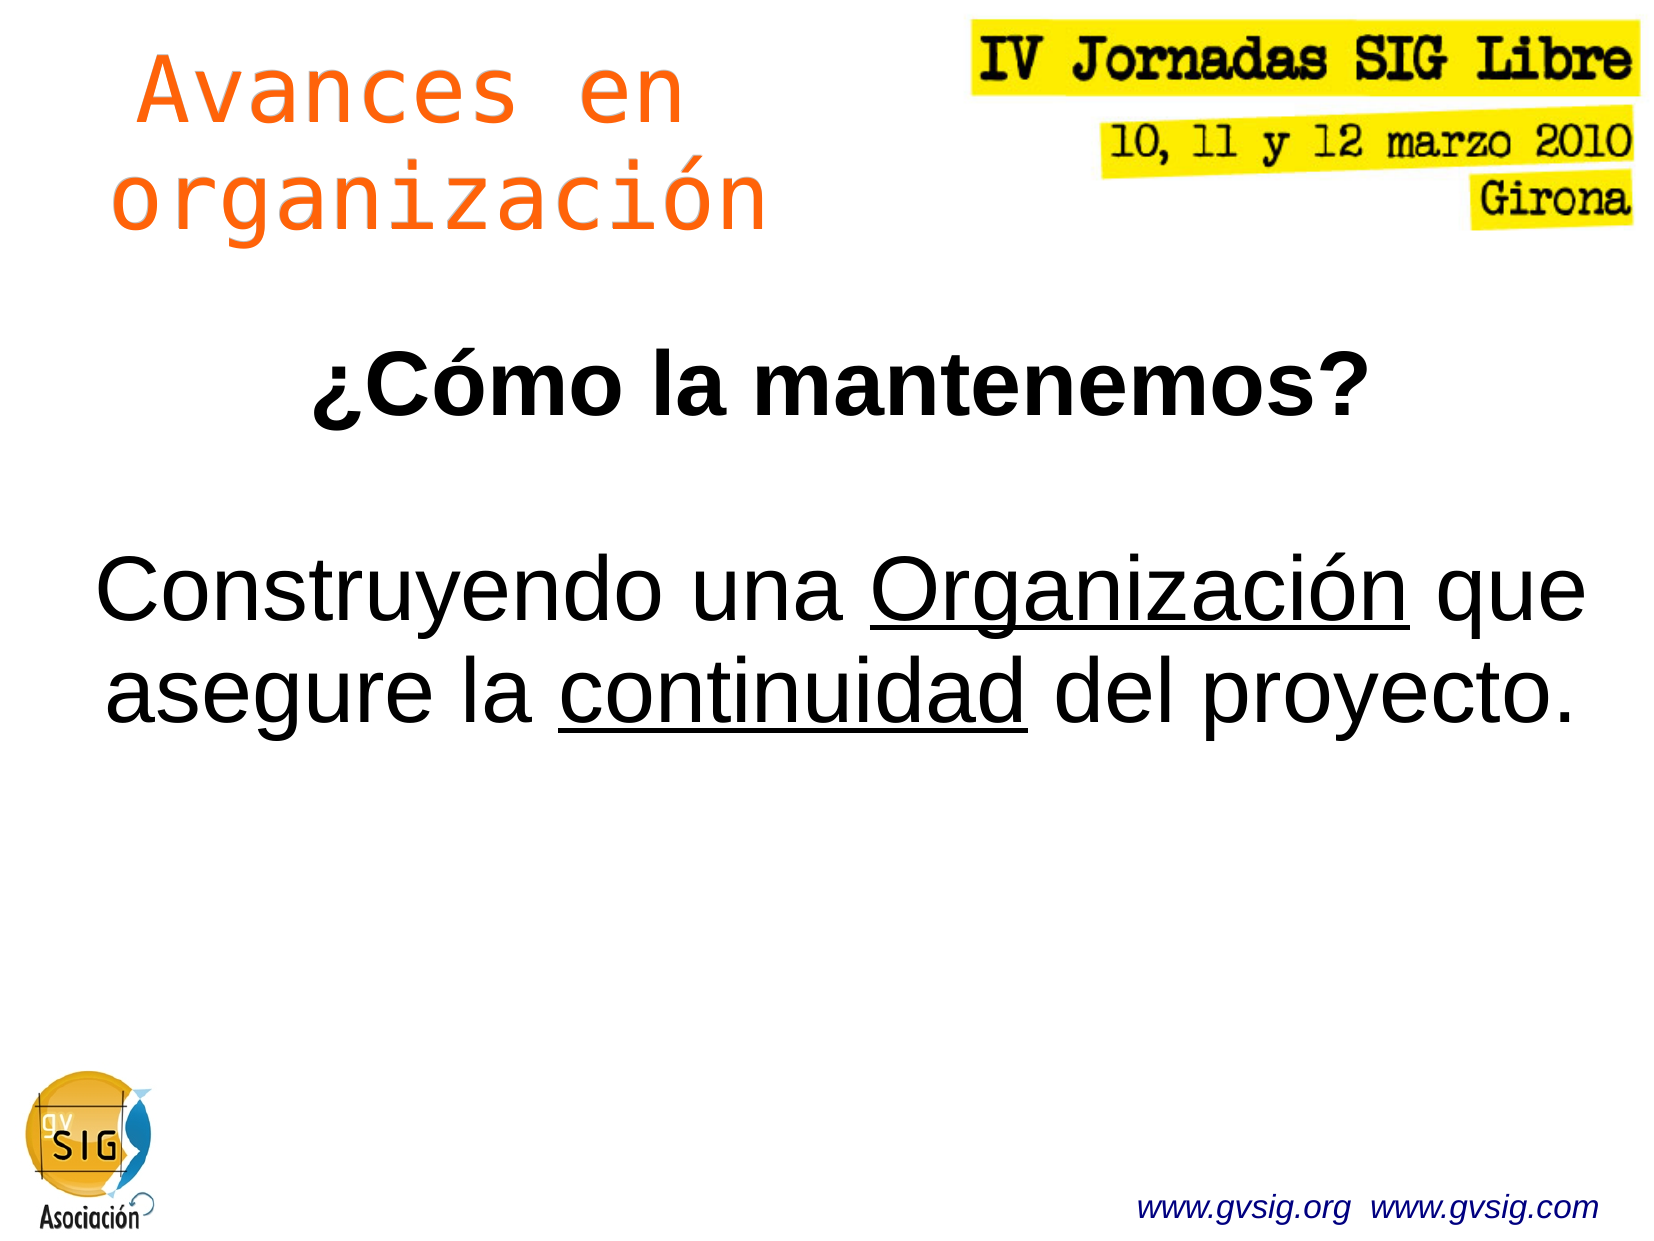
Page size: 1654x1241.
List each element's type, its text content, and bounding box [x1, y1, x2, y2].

text_box ¿Cómo la mantenemos? Construyendo una Organización que asegure la continuidad del proyecto. [59, 324, 1625, 800]
picture [0, 1062, 178, 1241]
picture [956, 0, 1654, 276]
text_box Avances en organización [0, 29, 1146, 259]
